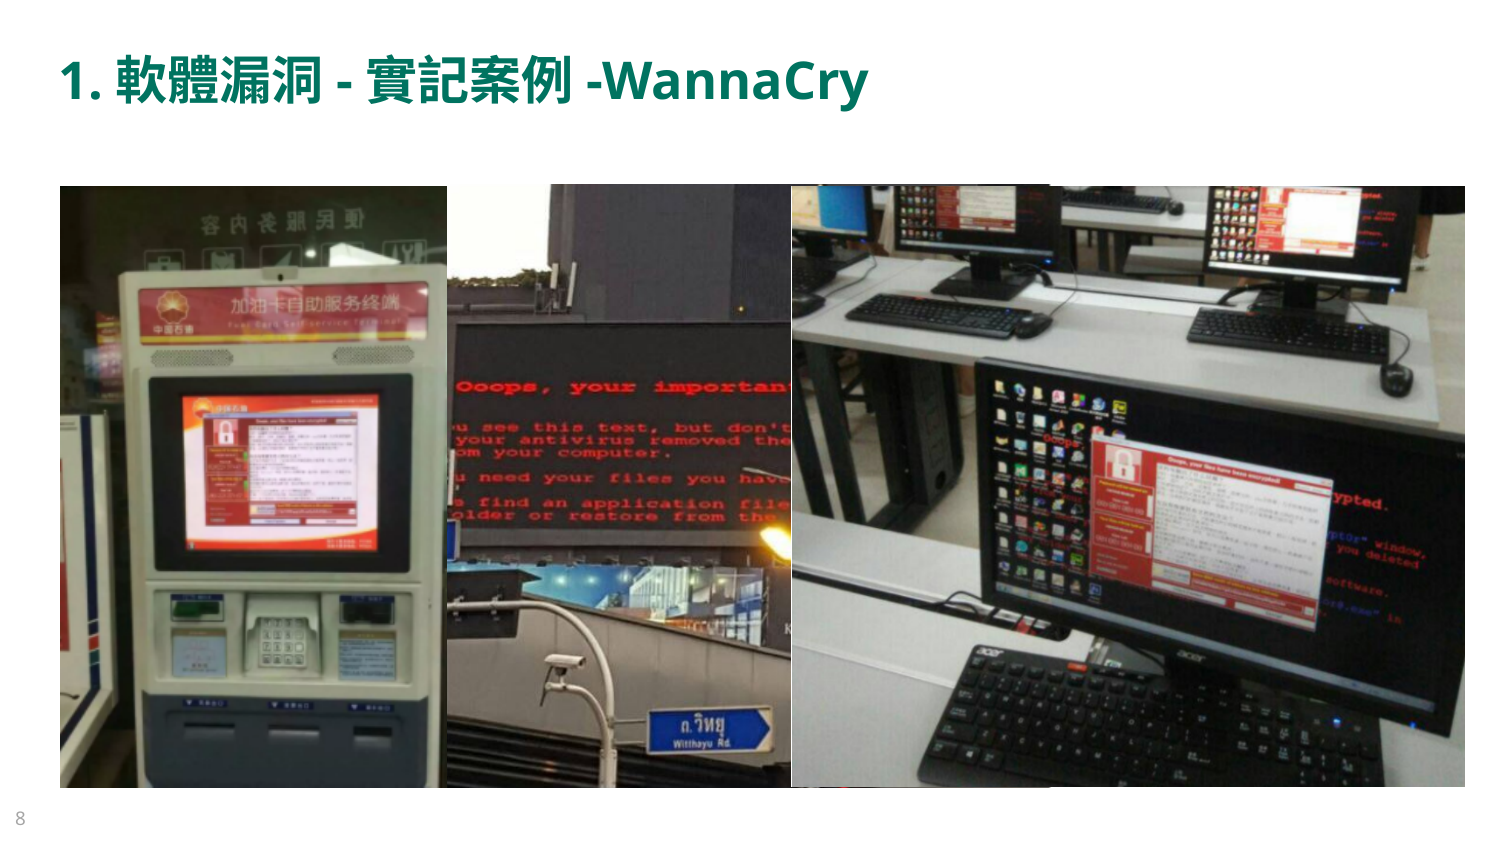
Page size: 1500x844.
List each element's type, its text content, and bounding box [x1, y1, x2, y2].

title 1.軟體漏洞-實記案例-WannaCry [58, 48, 1442, 162]
slide_number 8 [15, 806, 61, 831]
picture [60, 184, 1465, 788]
